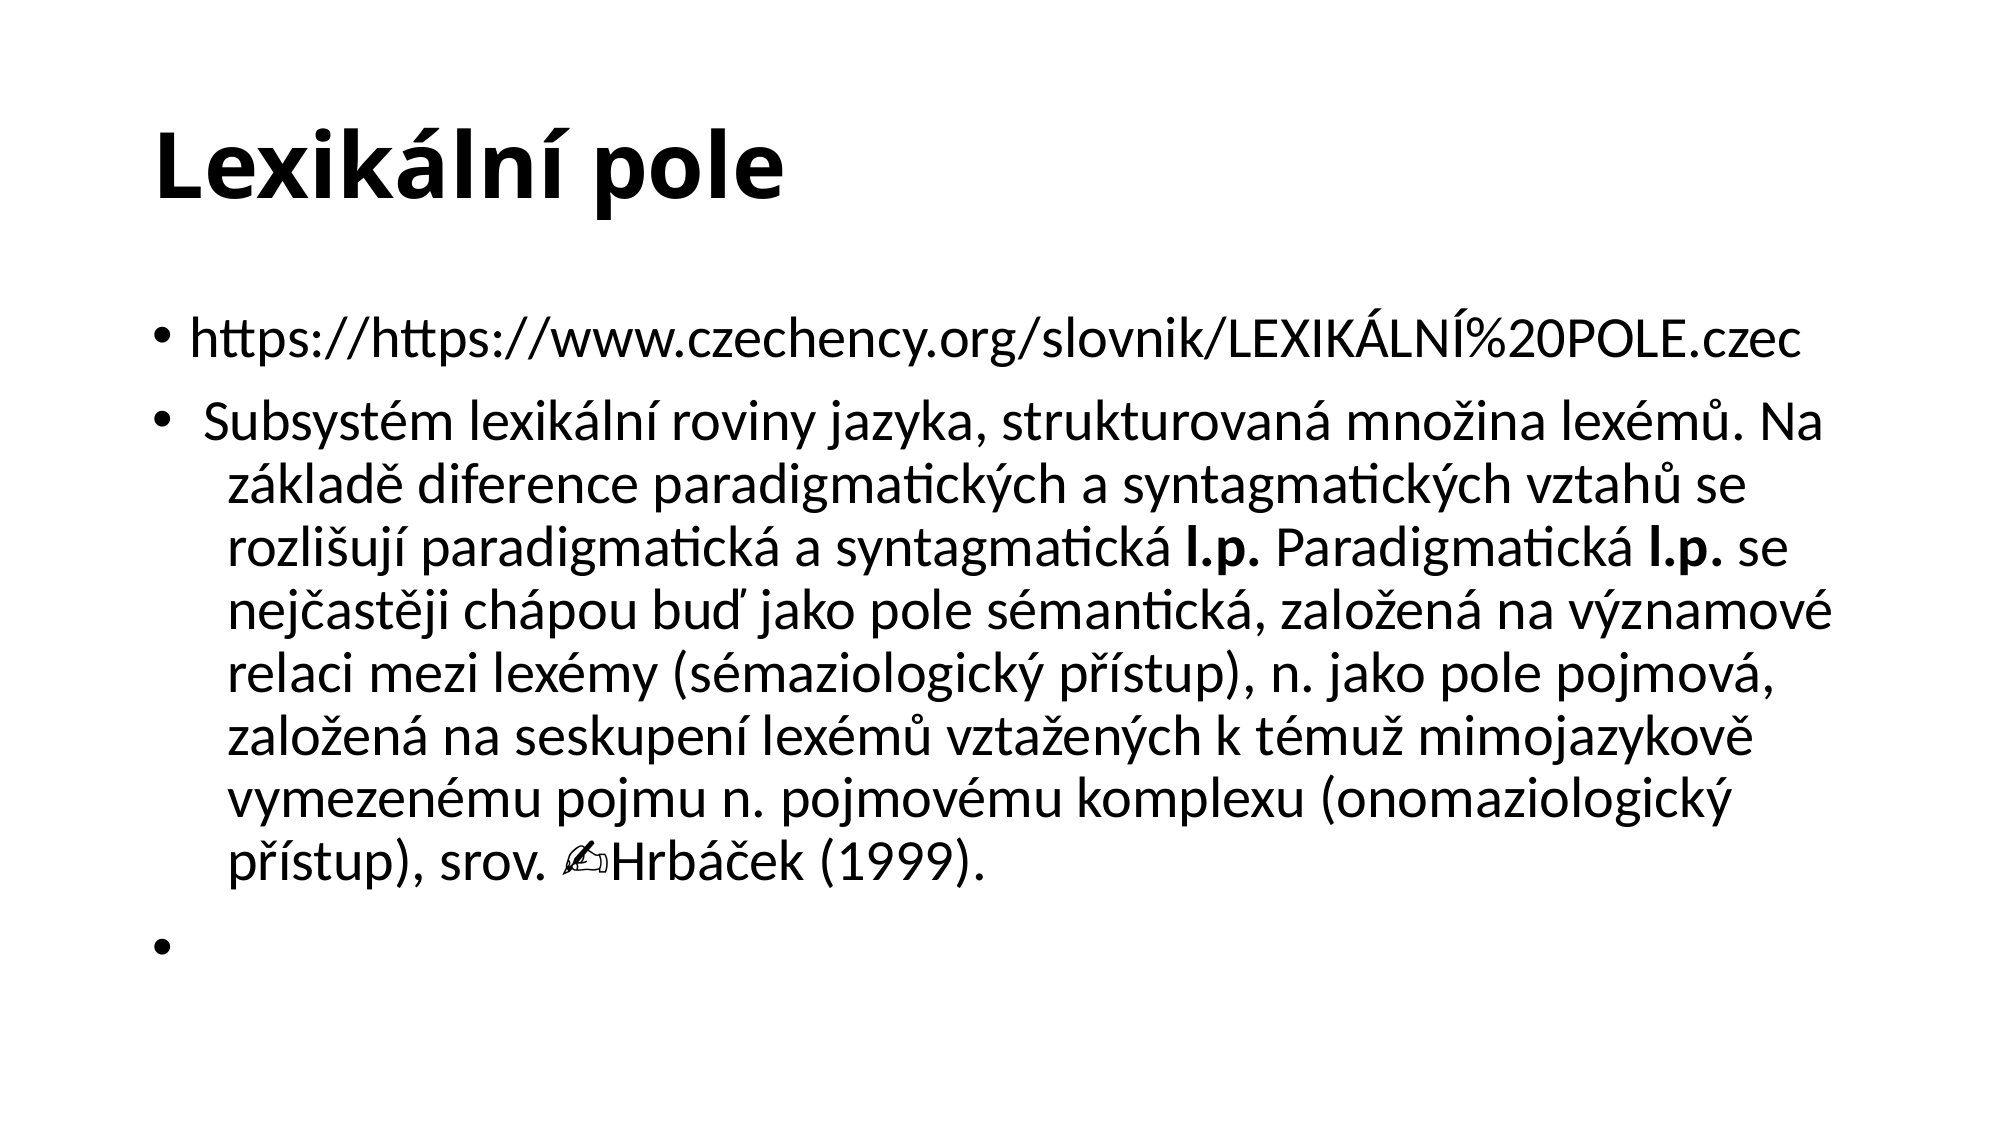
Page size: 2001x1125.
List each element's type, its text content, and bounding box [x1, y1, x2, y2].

list https://https://www.czechency.org/slovnik/LEXIKÁLNÍ%20POLE.czec Subsystém lexikální roviny jazyka, strukturovaná množina lexémů. Na základě diference paradigmatických a syntagmatických vztahů se rozlišují paradigmatická a syntagmatická l.p. Paradigmatická l.p. se nejčastěji chápou buď jako pole sémantická, založená na významové relaci mezi lexémy (sémaziologický přístup), n. jako pole pojmová, založená na seskupení lexémů vztažených k témuž mimojazykově vymezenému pojmu n. pojmovému komplexu (onomaziologický přístup), srov. ✍Hrbáček (1999). [137, 299, 1863, 1014]
title Lexikální pole [137, 59, 1863, 278]
